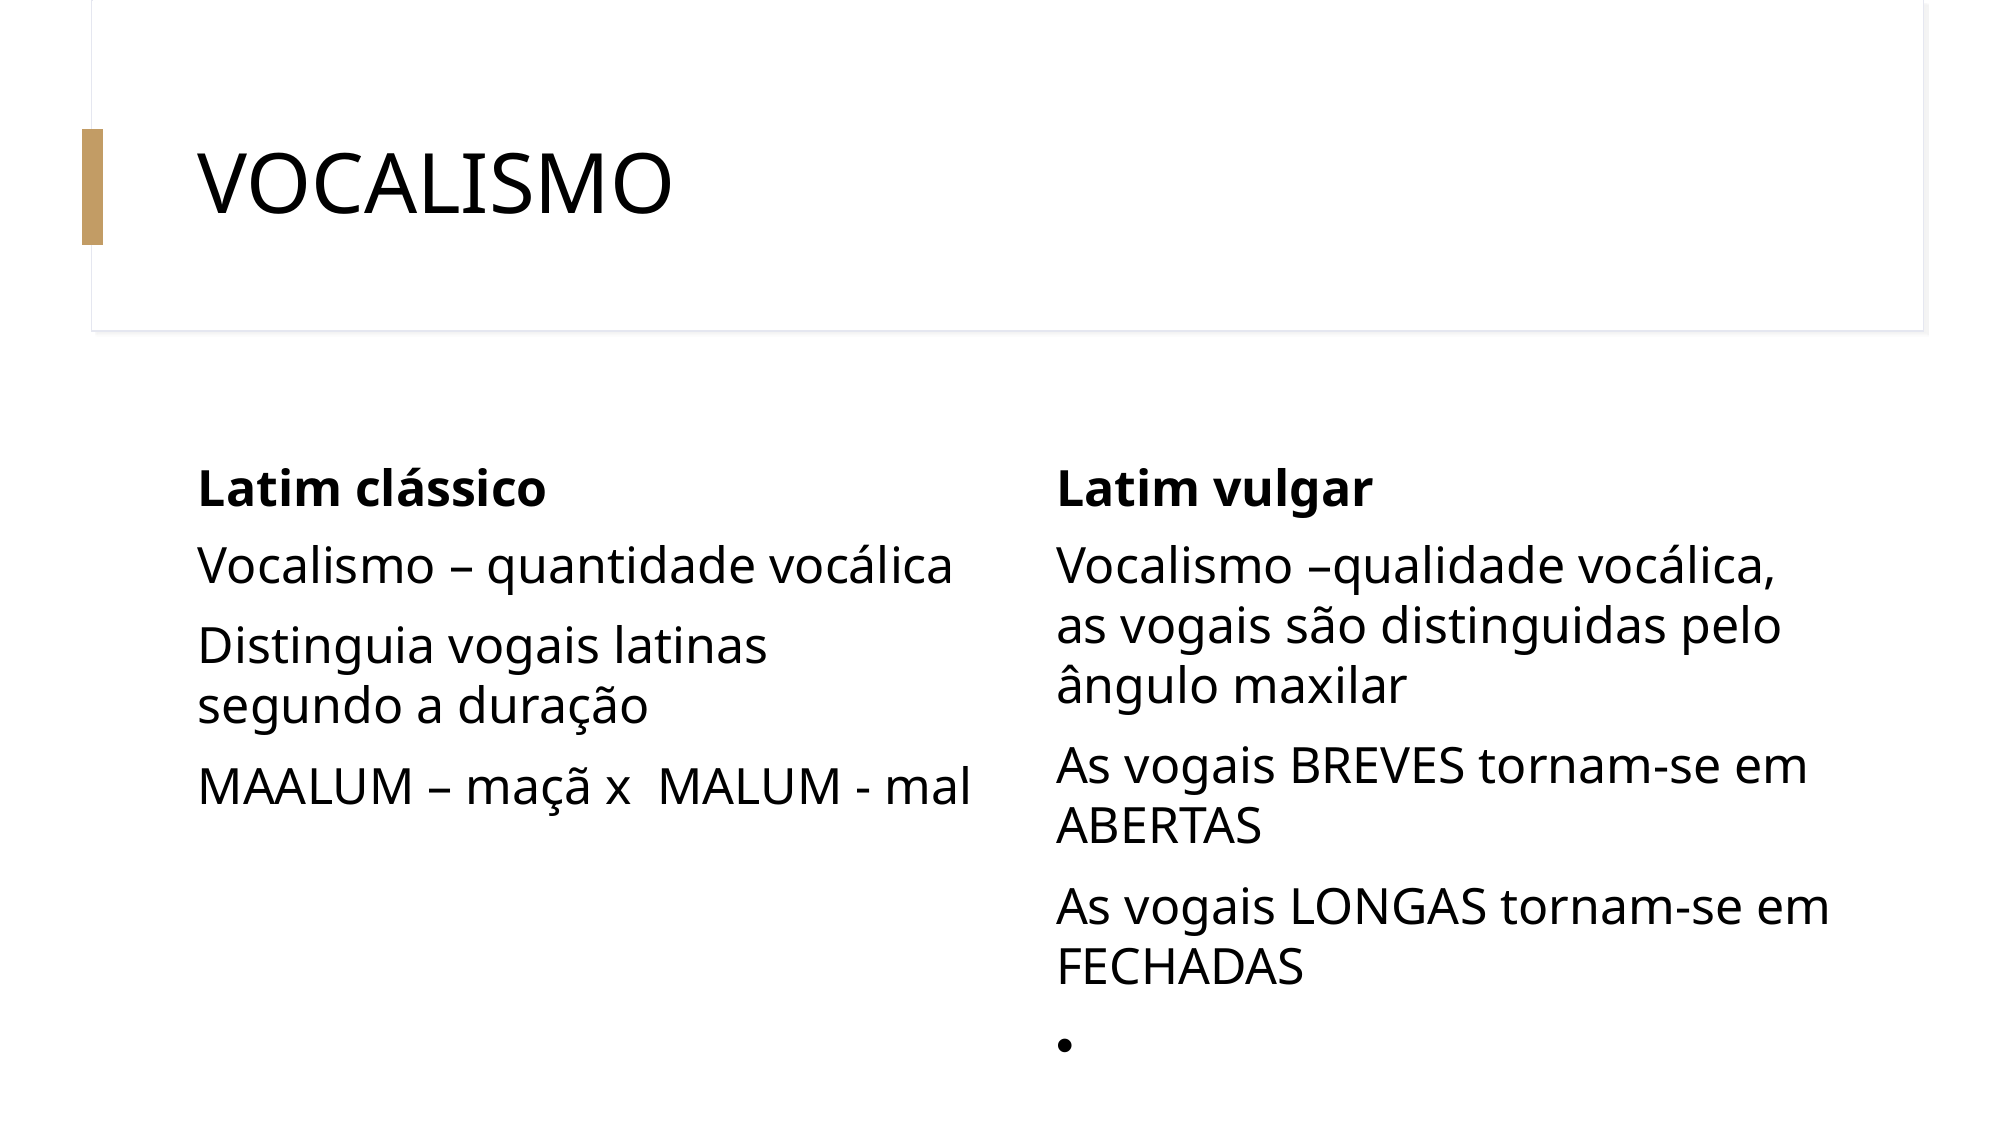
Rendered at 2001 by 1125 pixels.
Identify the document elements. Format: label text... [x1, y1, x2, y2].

list Vocalismo –qualidade vocálica, as vogais são distinguidas pelo ângulo maxilar As vogais BREVES tornam-se em ABERTAS As vogais LONGAS tornam-se em FECHADAS [1041, 525, 1852, 1013]
list Latim vulgar [1041, 389, 1852, 525]
list Vocalismo – quantidade vocálica Distinguia vogais latinas segundo a duração MAALUM – maçã x MALUM - mal [183, 525, 994, 1013]
list Latim clássico [183, 389, 994, 525]
title VOCALISMO [183, 90, 1852, 284]
